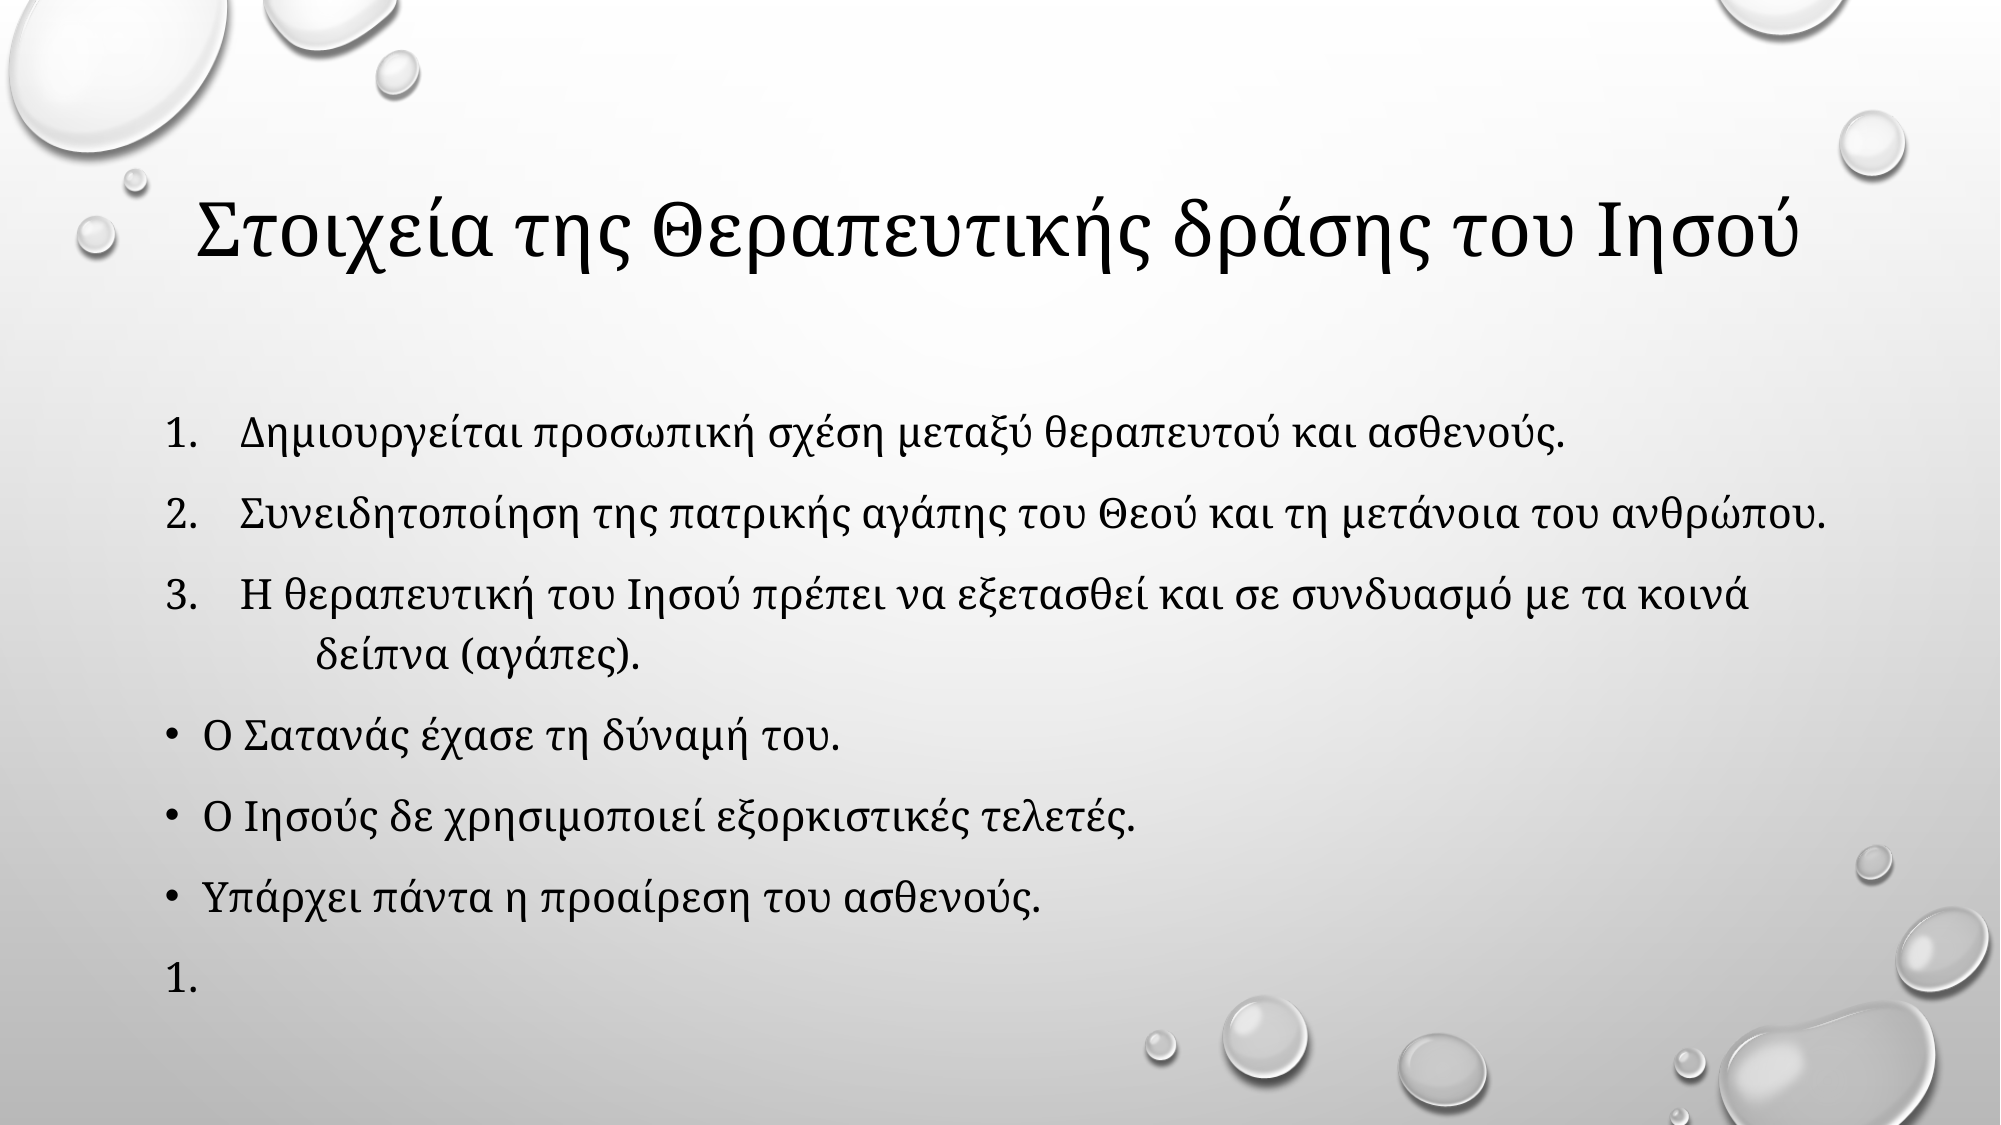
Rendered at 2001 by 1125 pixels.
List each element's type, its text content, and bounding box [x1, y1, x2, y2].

list Δημιουργείται προσωπική σχέση μεταξύ θεραπευτού και ασθενούς. Συνειδητοποίηση της πατρικής αγάπης του Θεού και τη μετάνοια του ανθρώπου. Η θεραπευτική του Ιησού πρέπει να εξετασθεί και σε συνδυασμό με τα κοινά δείπνα (αγάπες). Ο Σατανάς έχασε τη δύναμή του. Ο Ιησούς δε χρησιμοποιεί εξορκιστικές τελετές. Υπάρχει πάντα η προαίρεση του ασθενούς. [149, 388, 1850, 950]
title Στοιχεία της Θεραπευτικής δράσης του Ιησού [149, 101, 1851, 364]
